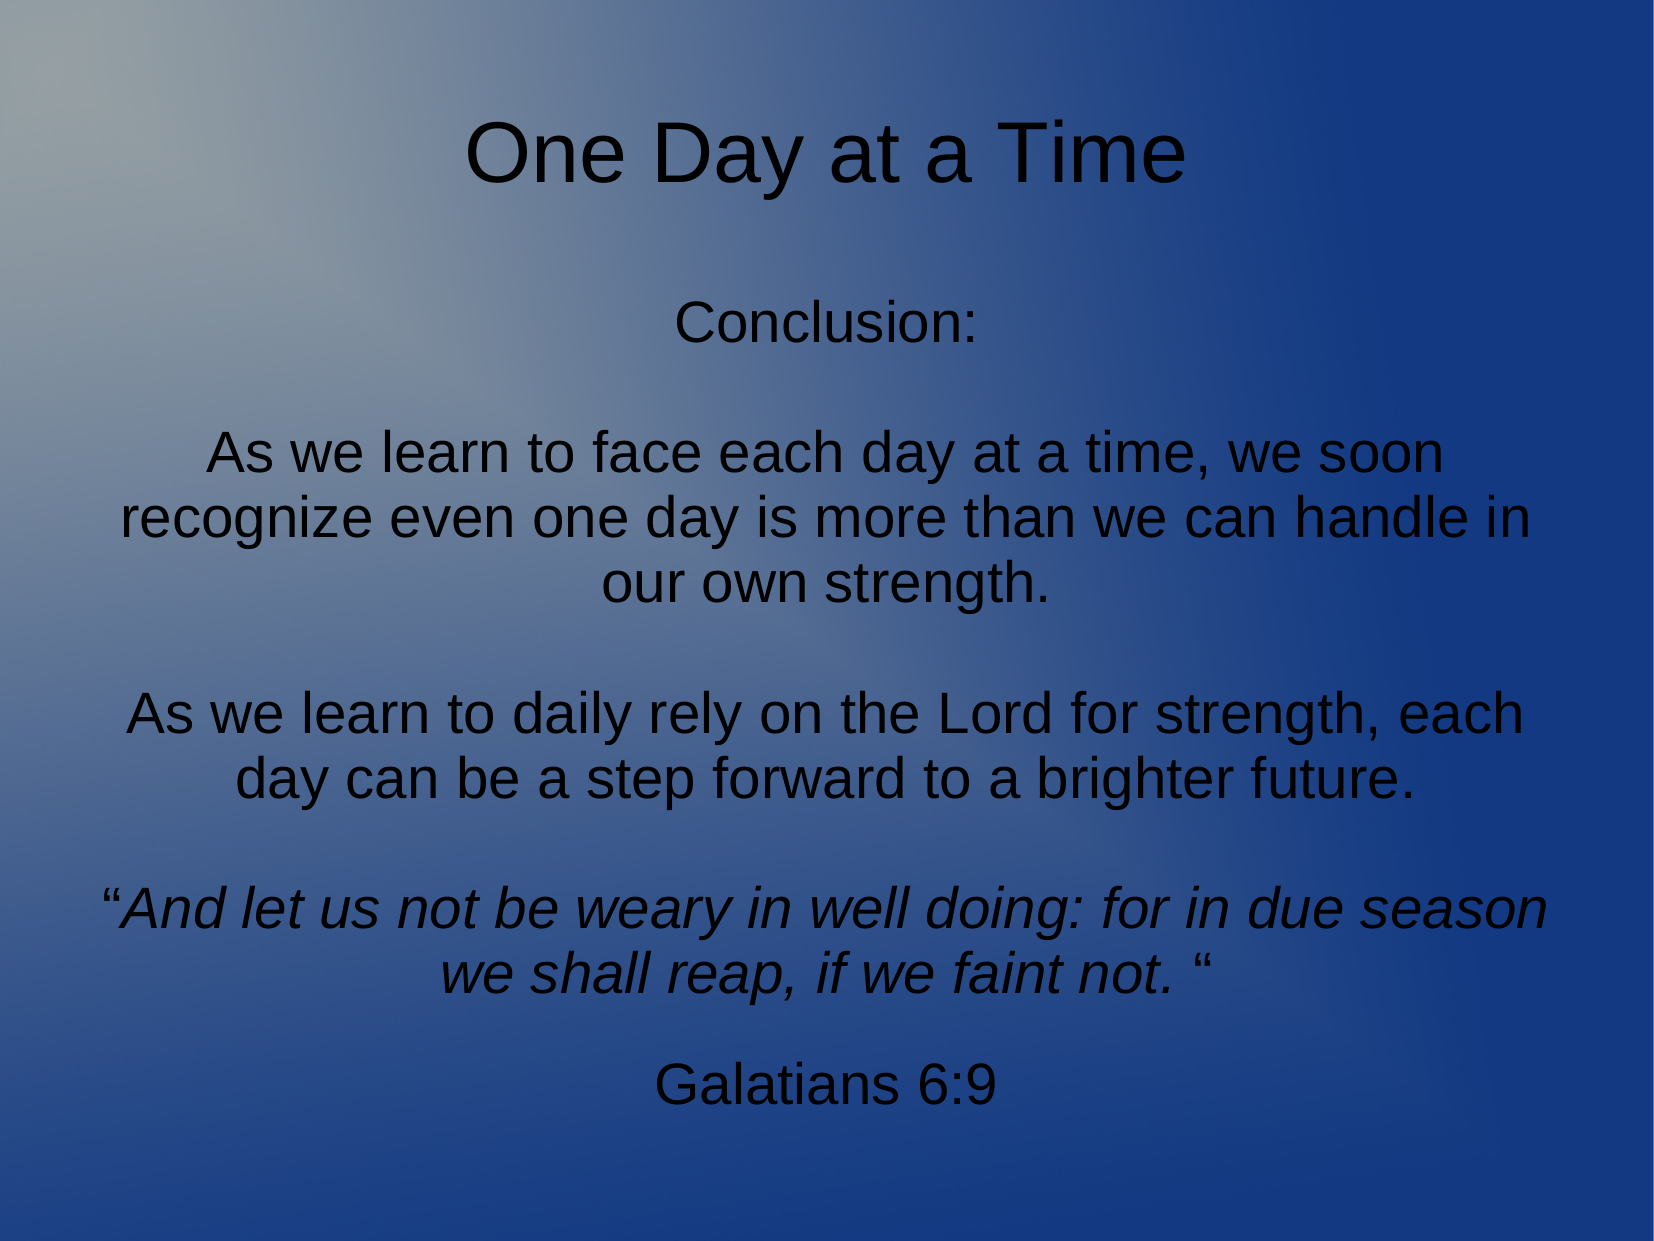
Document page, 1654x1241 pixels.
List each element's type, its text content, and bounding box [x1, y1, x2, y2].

picture [0, 0, 1654, 1241]
subtitle Conclusion: As we learn to face each day at a time, we soon recognize even one day is more than we can handle in our own strength. As we learn to daily rely on the Lord for strength, each day can be a step forward to a brighter future. “And let us not be weary in well doing: for in due season we shall reap, if we faint not. “ Galatians 6:9 [82, 290, 1571, 1241]
title One Day at a Time [82, 49, 1571, 257]
